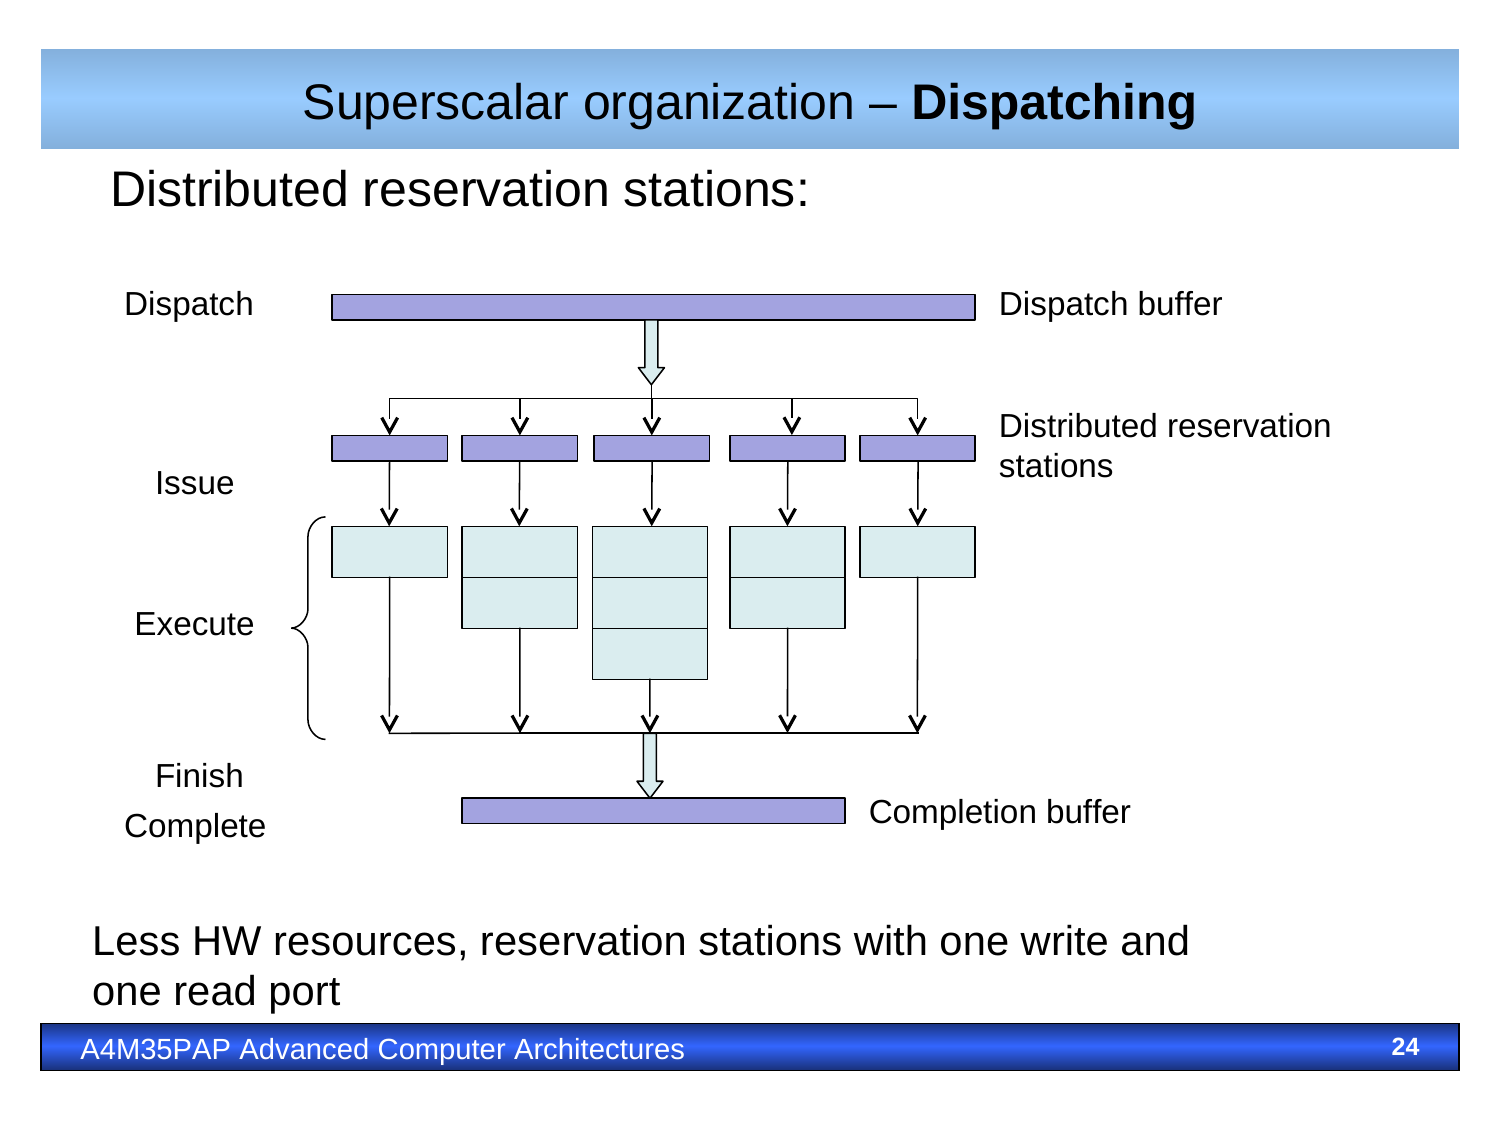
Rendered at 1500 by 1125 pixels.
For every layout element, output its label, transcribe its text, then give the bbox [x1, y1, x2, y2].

text_box Finish [131, 734, 418, 783]
text_box [331, 526, 448, 578]
text_box Dispatch [100, 262, 418, 343]
text_box [729, 526, 846, 629]
text_box [462, 435, 578, 461]
text_box [860, 435, 975, 461]
text_box [331, 435, 448, 461]
text_box [729, 435, 846, 461]
text_box [462, 526, 578, 629]
text_box Complete [100, 783, 701, 864]
text_box [636, 734, 664, 783]
text_box [418, 294, 975, 385]
text_box [592, 526, 708, 680]
title Superscalar organization – Dispatching [41, 49, 1459, 149]
text_box Dispatch buffer [975, 262, 1293, 343]
text_box [860, 526, 976, 578]
text_box [594, 435, 710, 461]
text_box Distributed reservation stations: [41, 148, 880, 225]
text_box Less HW resources, reservation stations with one write and one read port [77, 906, 1239, 1022]
text_box [701, 798, 845, 824]
text_box Execute [110, 582, 307, 663]
text_box Distributed reservation stations [975, 404, 1341, 485]
text_box Execute [298, 582, 398, 663]
text_box Issue [131, 440, 418, 522]
text_box Completion buffer [845, 770, 1446, 851]
